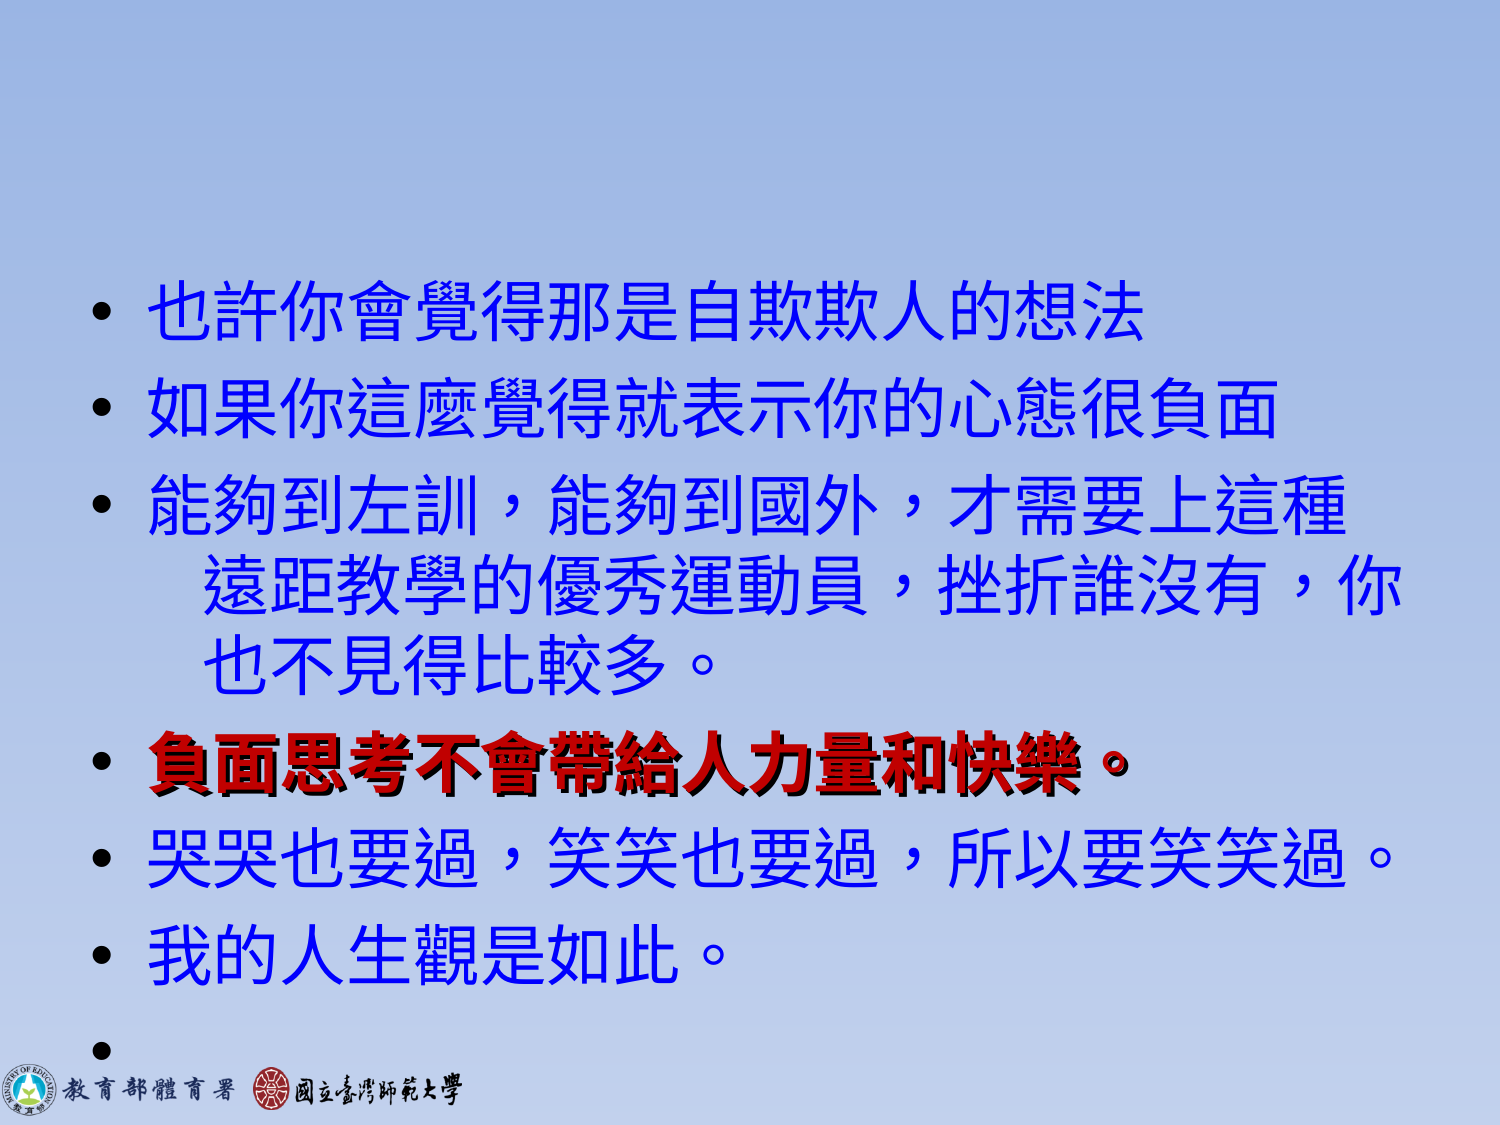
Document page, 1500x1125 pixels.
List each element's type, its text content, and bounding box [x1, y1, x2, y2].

list 也許你會覺得那是自欺欺人的想法 如果你這麼覺得就表示你的心態很負面 能夠到左訓，能夠到國外，才需要上這種遠距教學的優秀運動員，挫折誰沒有，你也不見得比較多。 負面思考不會帶給人力量和快樂。 哭哭也要過，笑笑也要過，所以要笑笑過。 我的人生觀是如此。 [75, 262, 1426, 1005]
